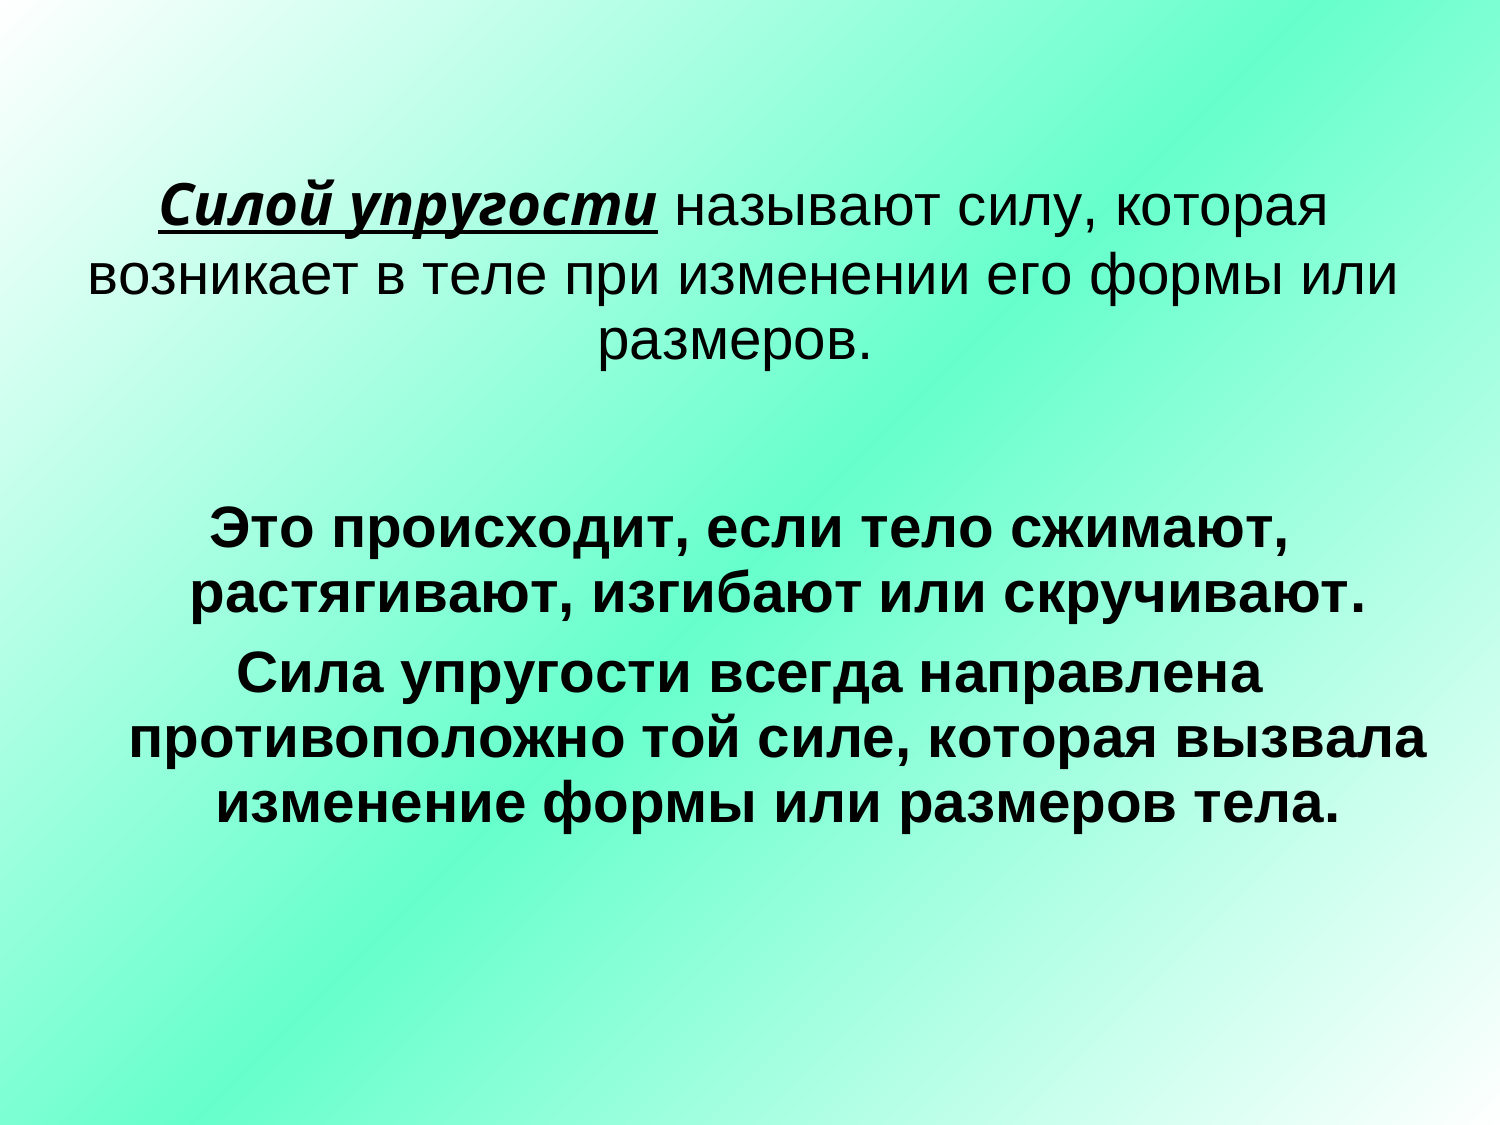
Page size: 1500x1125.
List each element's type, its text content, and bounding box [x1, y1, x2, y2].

title Силой упругости называют силу, которая возникает в теле при изменении его формы или размеров. [62, 156, 1426, 444]
list Это происходит, если тело сжимают, растягивают, изгибают или скручивают. Сила упругости всегда направлена противоположно той силе, которая вызвала изменение формы или размеров тела. [50, 487, 1450, 1125]
